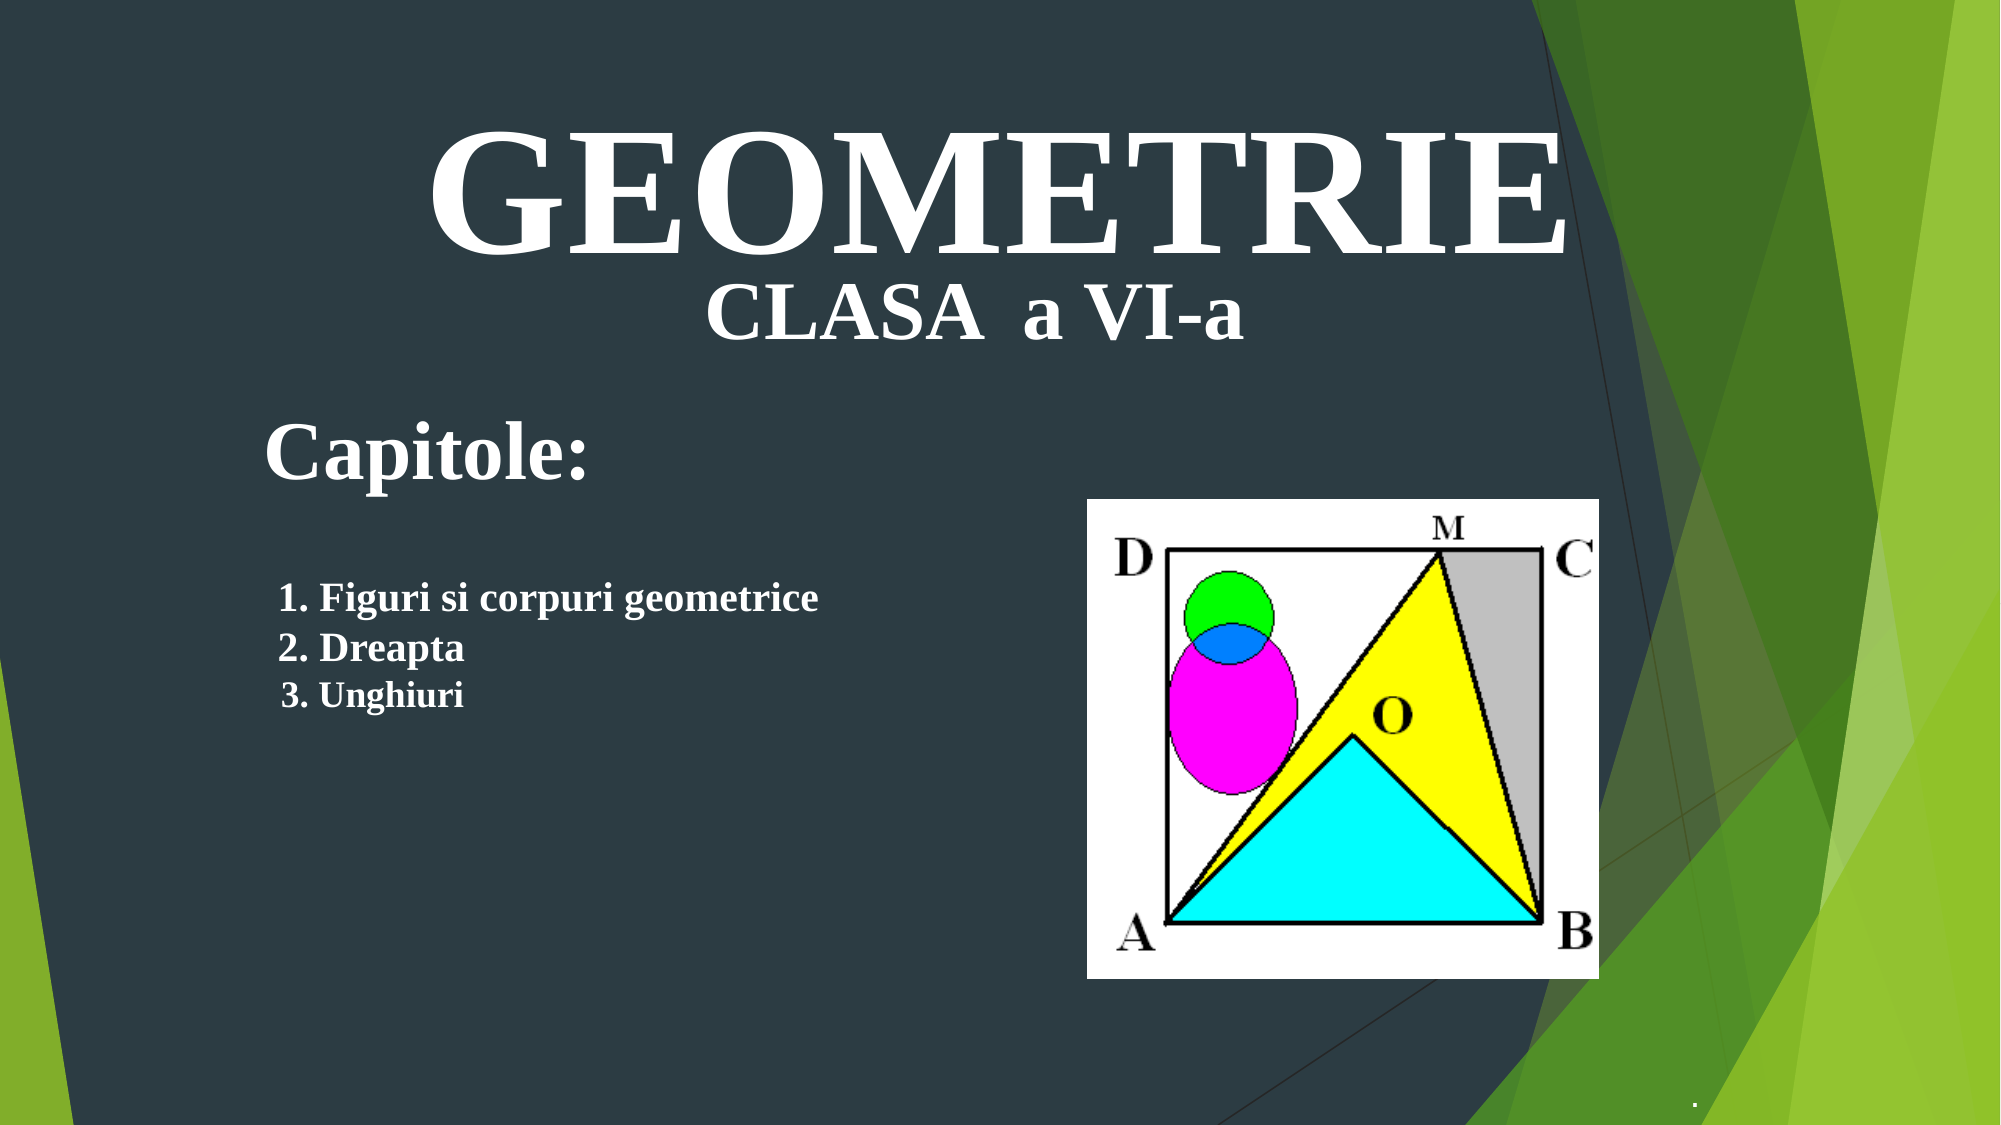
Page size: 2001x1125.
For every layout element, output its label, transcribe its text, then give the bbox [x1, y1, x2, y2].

text_box 3. Unghiuri [265, 662, 1016, 723]
text_box GEOMETRIE [249, 62, 1750, 298]
picture [1087, 500, 1599, 979]
text_box Capitole: [249, 388, 1137, 504]
text_box 1. Figuri si corpuri geometrice [262, 562, 1000, 612]
text_box . [1674, 1062, 1750, 1123]
text_box 2. Dreapta [262, 612, 1000, 678]
text_box CLASA a VI-a [425, 248, 1526, 364]
